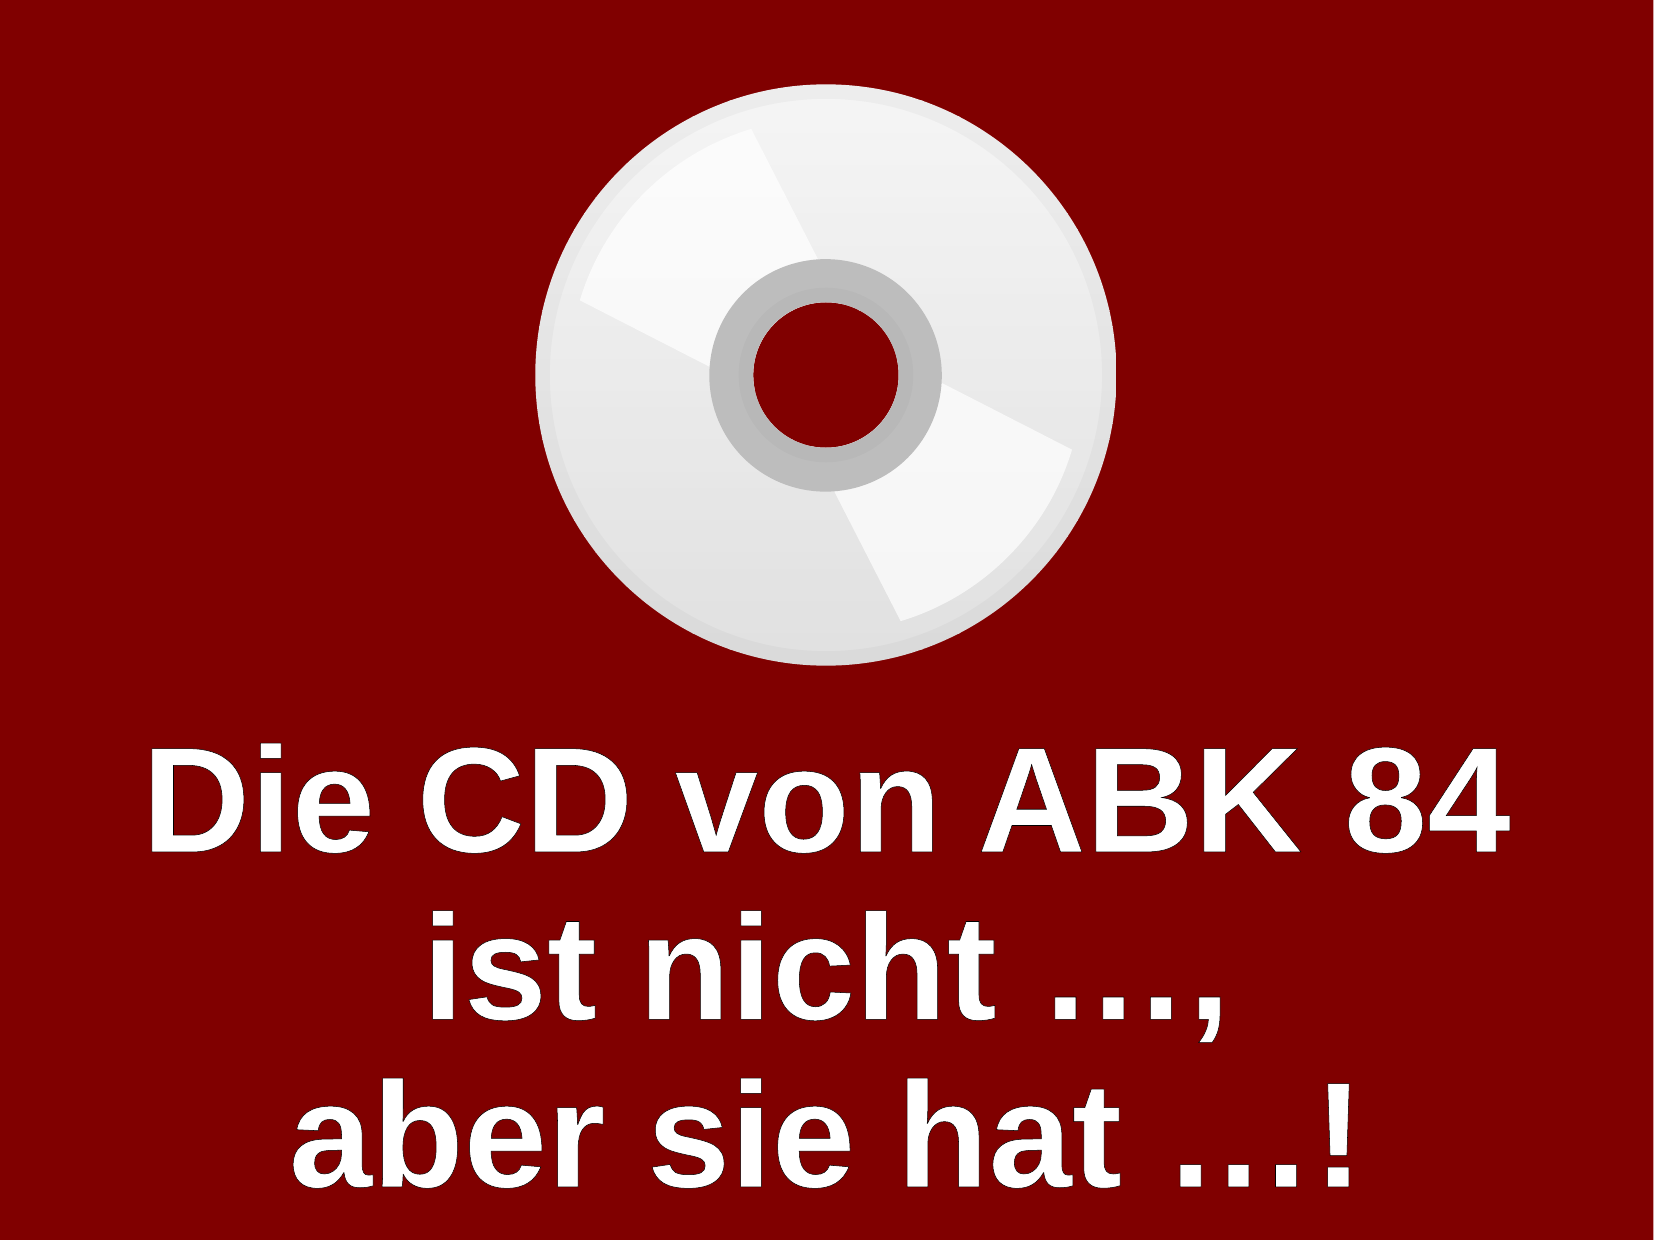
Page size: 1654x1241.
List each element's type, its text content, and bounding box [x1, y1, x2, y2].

picture [516, 64, 1137, 686]
text_box Die CD von ABK 84 ist nicht …, aber sie hat …! [23, 708, 1630, 1229]
